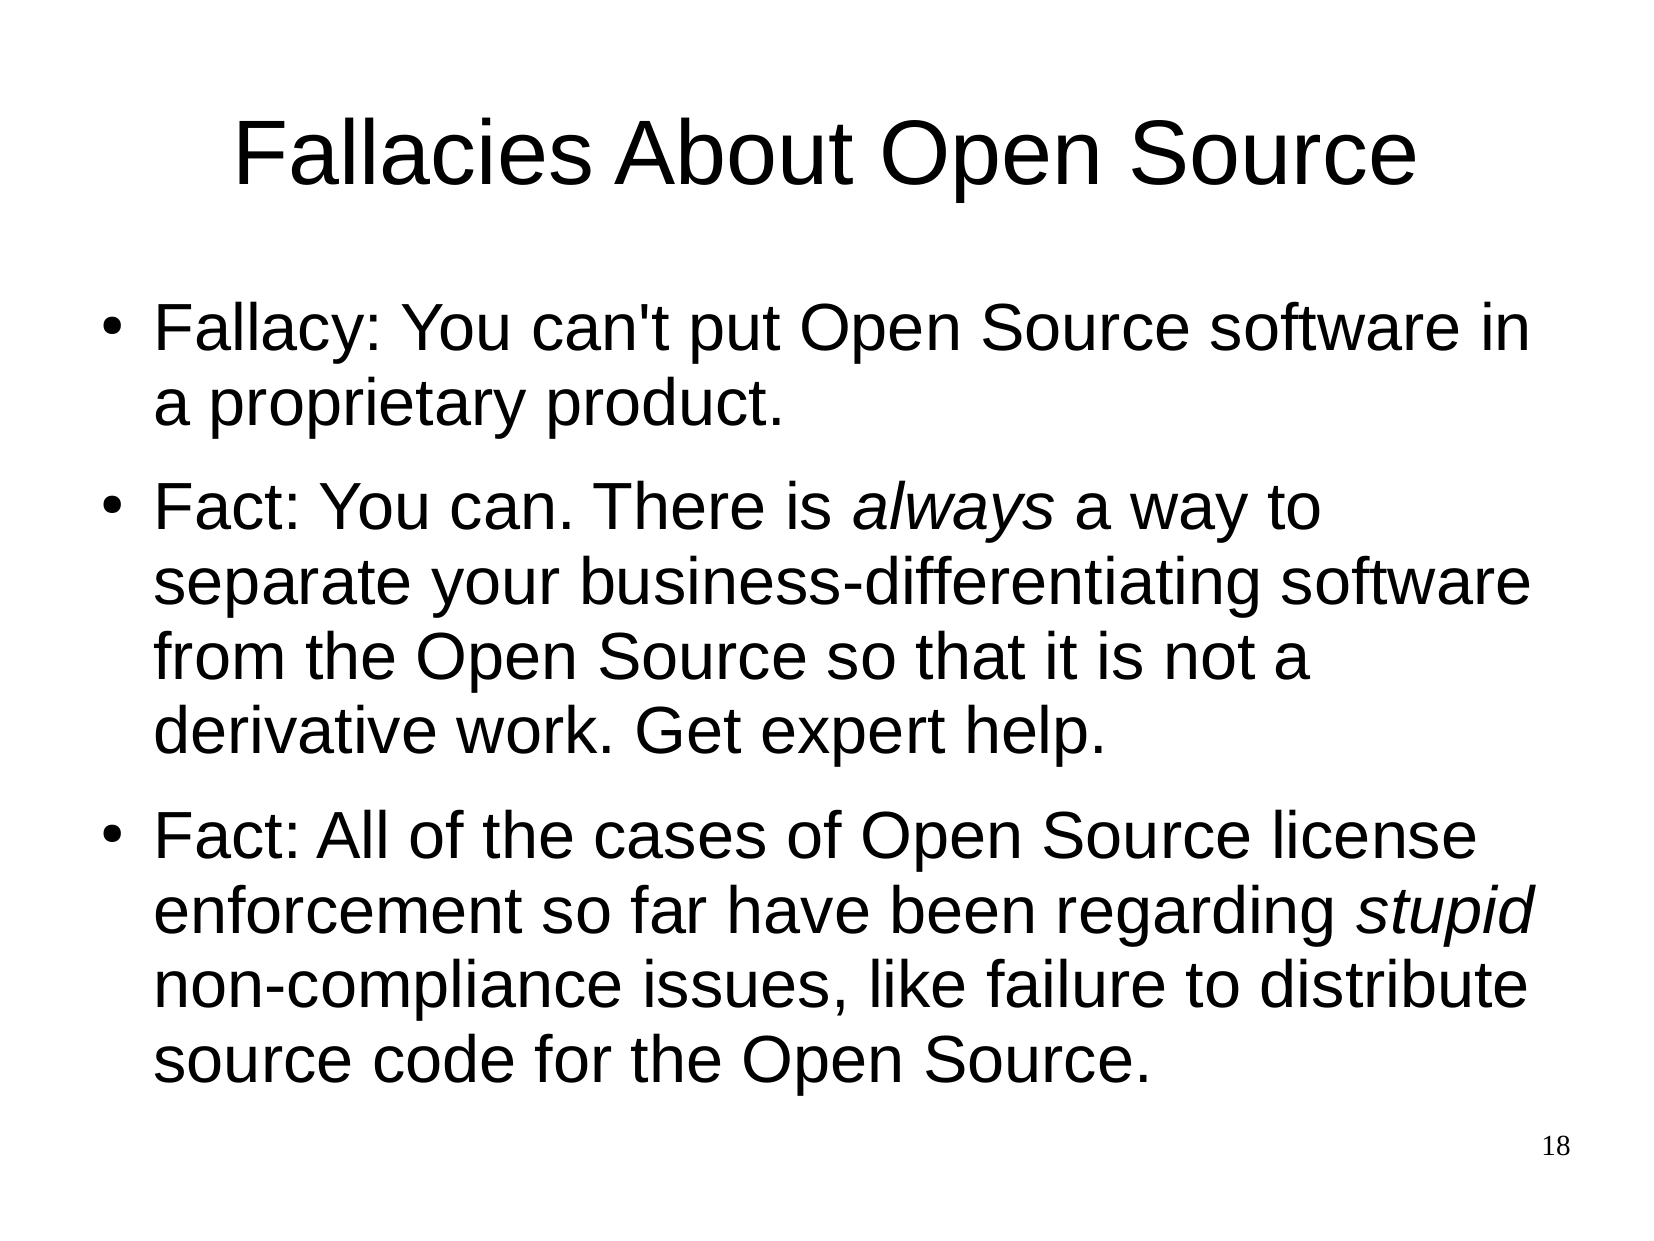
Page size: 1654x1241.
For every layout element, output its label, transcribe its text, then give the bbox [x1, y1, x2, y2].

title Fallacies About Open Source [82, 56, 1571, 250]
list Fallacy: You can't put Open Source software in a proprietary product. Fact: You can. There is always a way to separate your business-differentiating software from the Open Source so that it is not a derivative work. Get expert help. Fact: All of the cases of Open Source license enforcement so far have been regarding stupid non-compliance issues, like failure to distribute source code for the Open Source. [82, 290, 1571, 1097]
